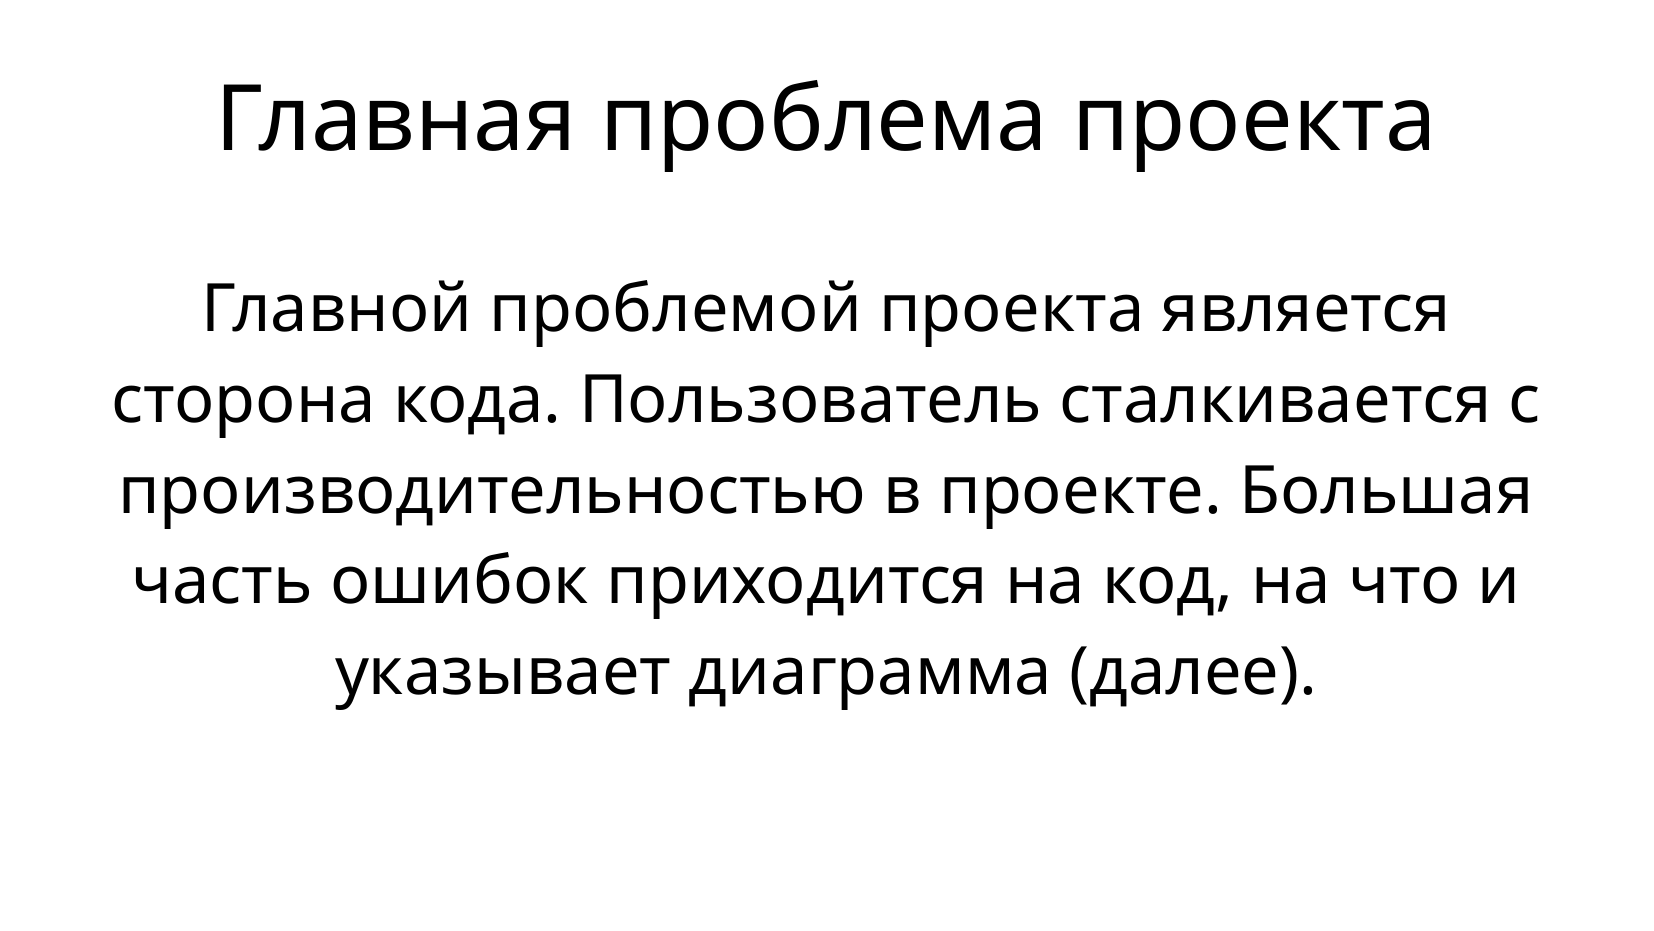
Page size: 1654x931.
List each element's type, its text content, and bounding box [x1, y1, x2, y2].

subtitle Главной проблемой проекта является сторона кода. Пользователь сталкивается с производительностью в проекте. Большая часть ошибок приходится на код, на что и указывает диаграмма (далее). [82, 217, 1571, 758]
title Главная проблема проекта [82, 0, 1571, 217]
